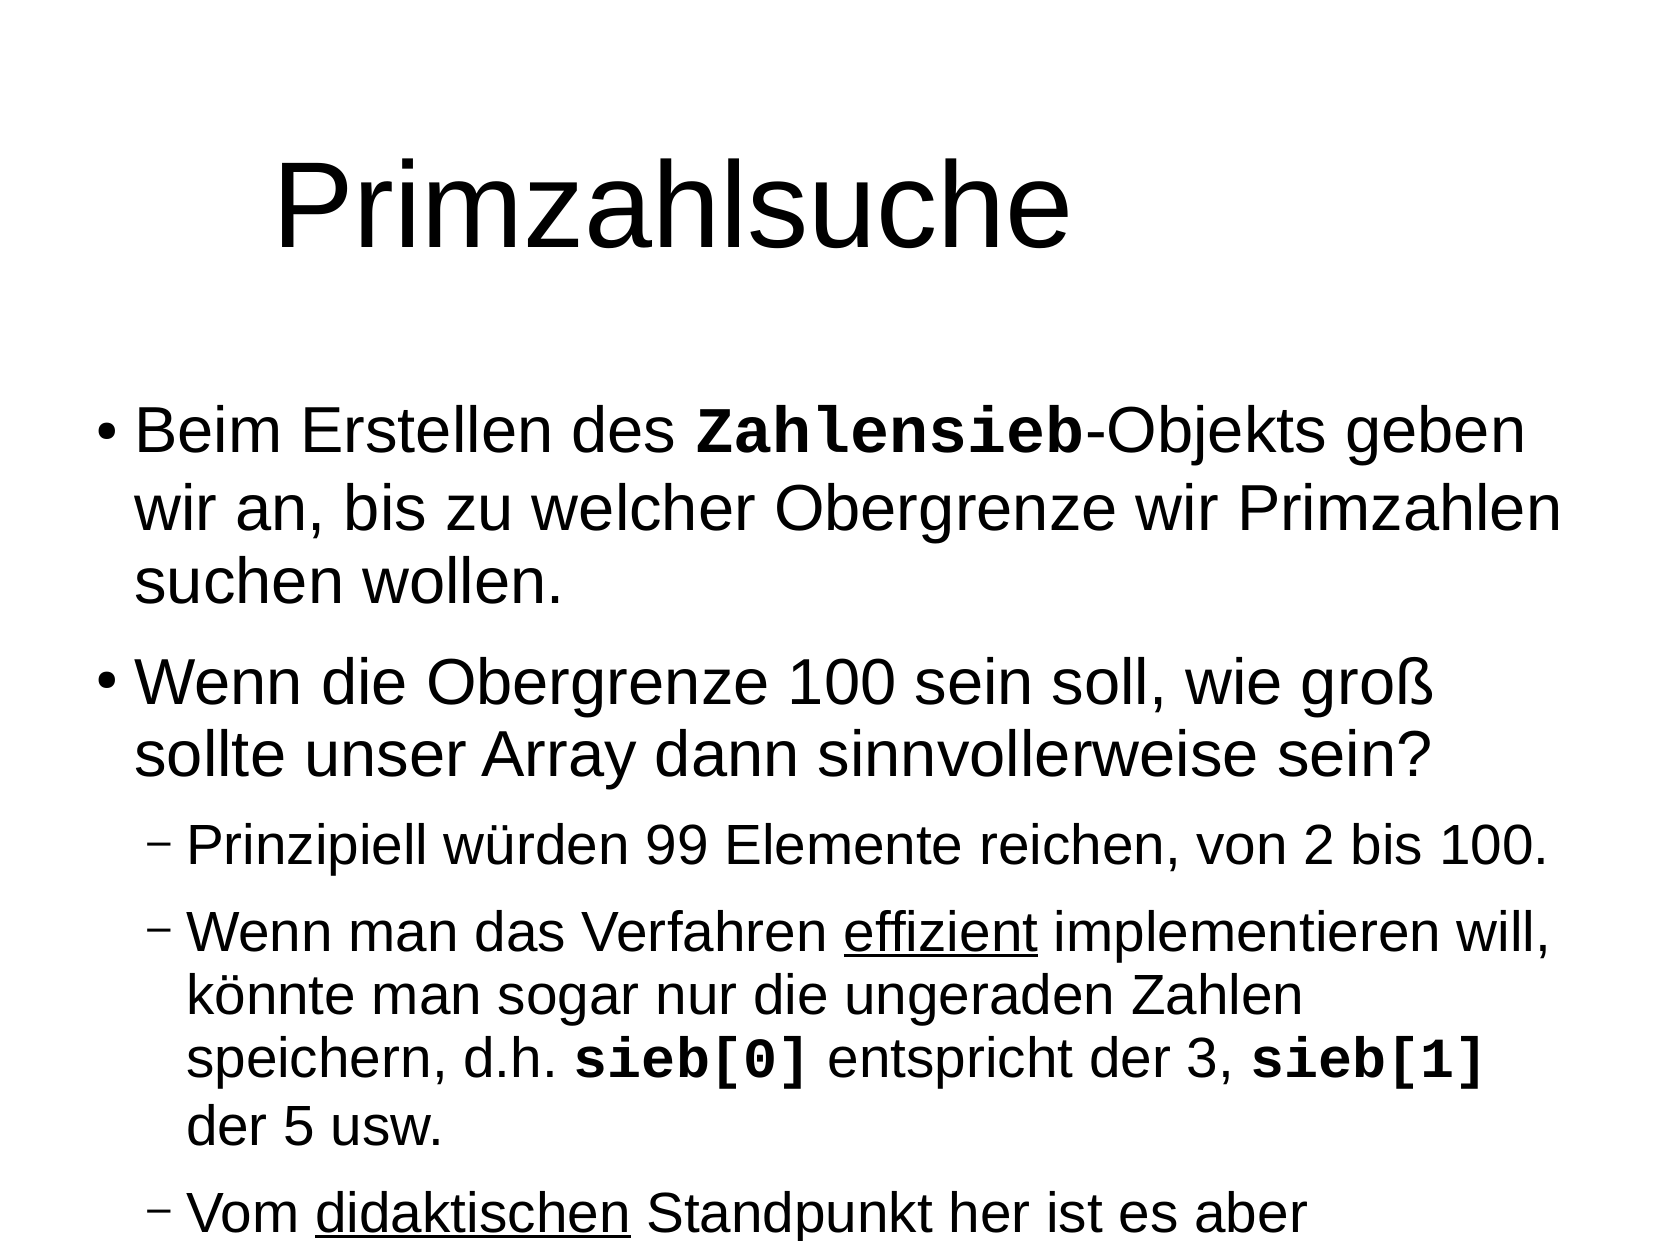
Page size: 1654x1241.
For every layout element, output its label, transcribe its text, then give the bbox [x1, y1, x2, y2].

title Primzahlsuche [82, 125, 1264, 284]
list Beim Erstellen des Zahlensieb-Objekts geben wir an, bis zu welcher Obergrenze wir Primzahlen suchen wollen. Wenn die Obergrenze 100 sein soll, wie groß sollte unser Array dann sinnvollerweise sein? Prinzipiell würden 99 Elemente reichen, von 2 bis 100. Wenn man das Verfahren effizient implementieren will, könnte man sogar nur die ungeraden Zahlen speichern, d.h. sieb[0] entspricht der 3, sieb[1] der 5 usw. Vom didaktischen Standpunkt her ist es aber sinnvoller, 101 Elemente zu verwenden, um als höchsten Index 100 verwenden zu können. Dass man zwei unnötige Elemente an den Indizes 0 und 1 hat, ist nicht schlimm. [82, 393, 1571, 1241]
